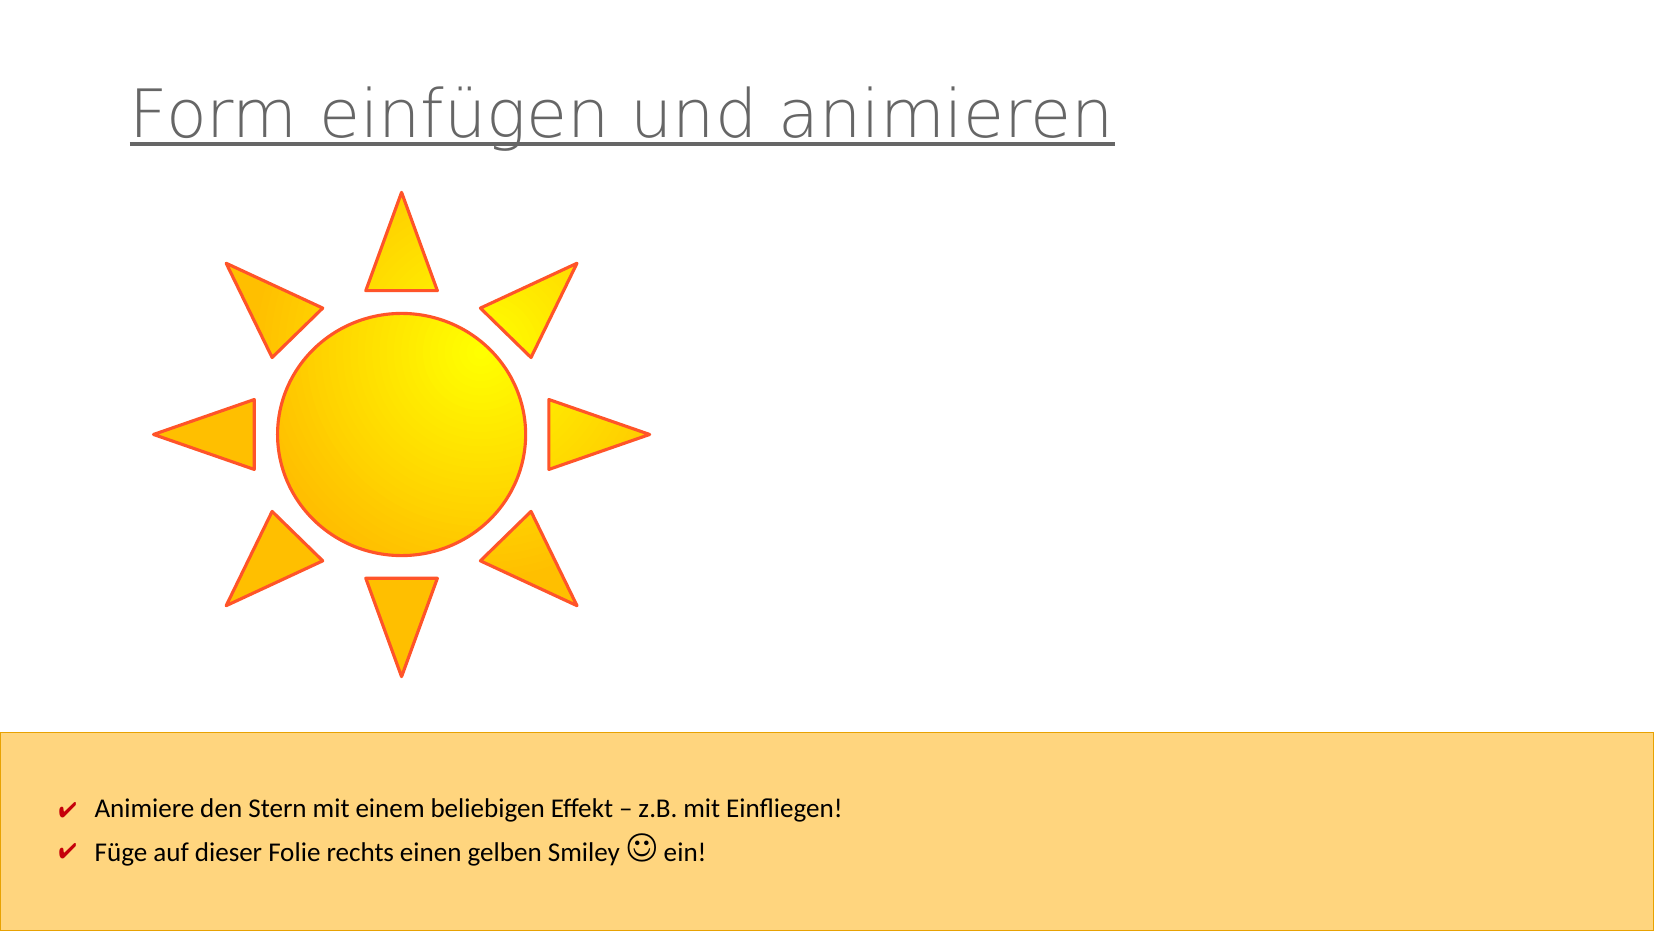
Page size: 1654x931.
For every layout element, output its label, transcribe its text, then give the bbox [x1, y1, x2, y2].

text_box [226, 263, 323, 358]
text_box [365, 578, 438, 677]
text_box [226, 511, 323, 606]
text_box [365, 192, 438, 291]
text_box [548, 399, 650, 470]
text_box Animiere den Stern mit einem beliebigen Effekt – z.B. mit Einfliegen! Füge auf dieser Folie rechts einen gelben Smiley  ein! [0, 732, 1654, 931]
text_box [277, 313, 526, 556]
text_box [480, 511, 577, 606]
text_box [153, 399, 255, 470]
text_box [480, 263, 577, 358]
title Form einfügen und animieren [129, 37, 1571, 193]
